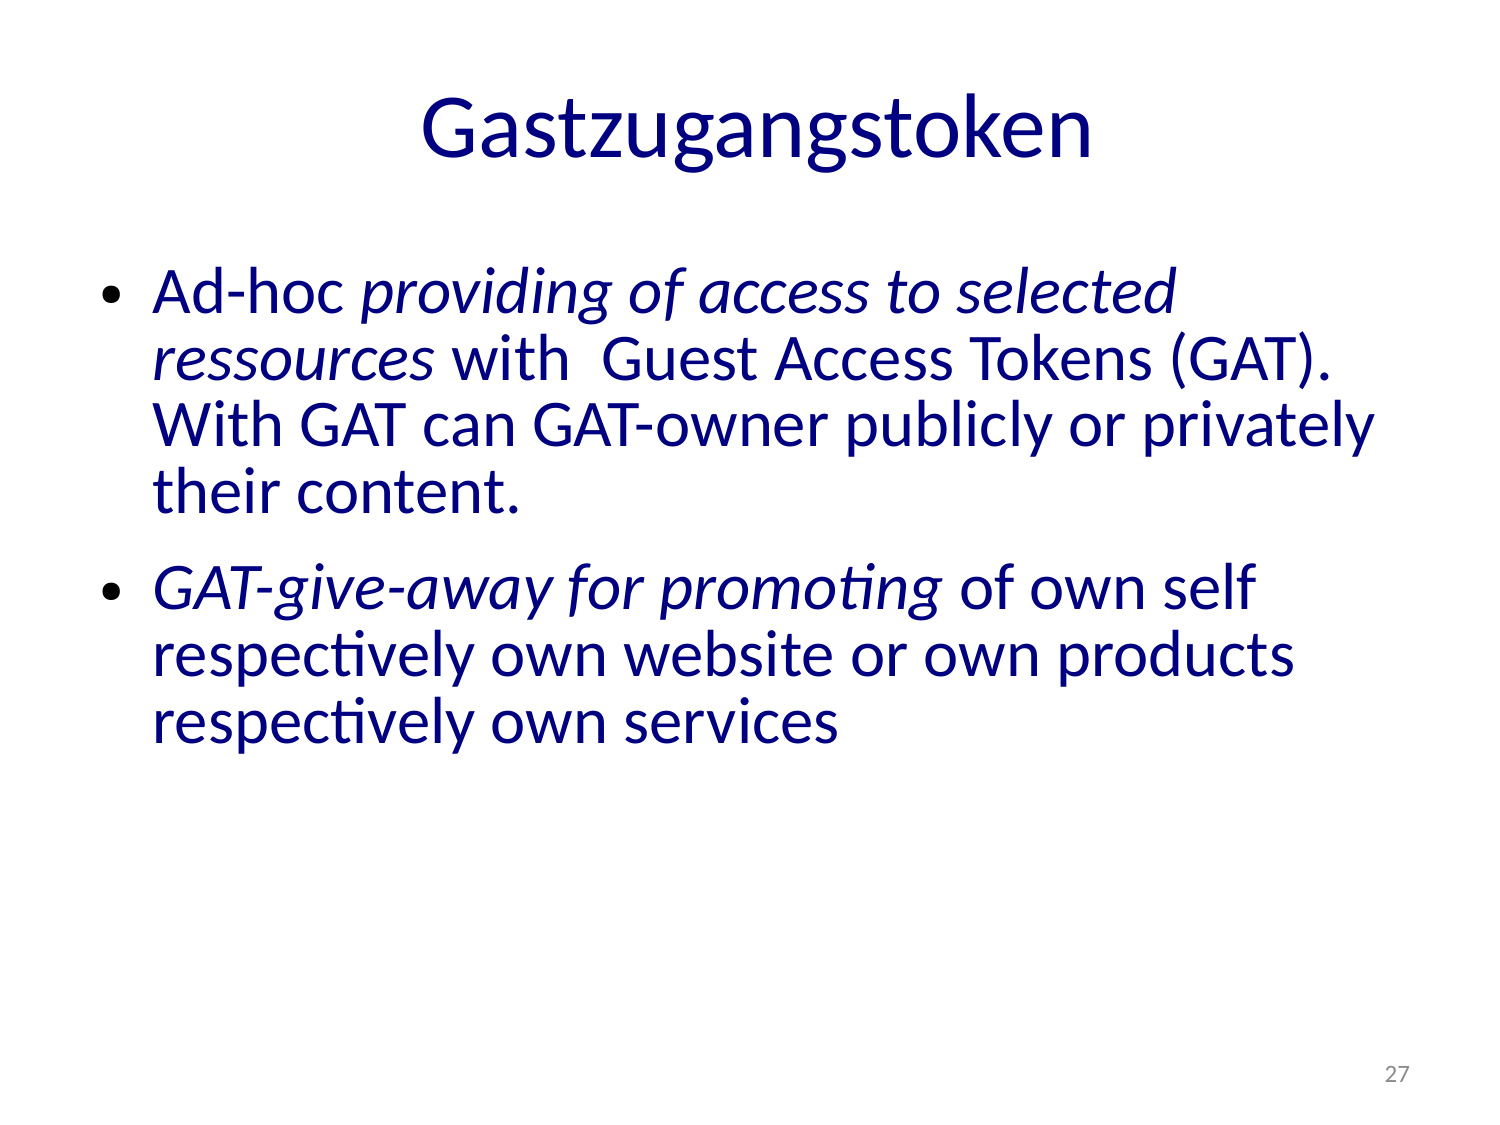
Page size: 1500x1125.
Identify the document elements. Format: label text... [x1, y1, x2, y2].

title Gastzugangstoken [75, 47, 1441, 231]
list Ad-hoc providing of access to selected ressources with Guest Access Tokens (GAT). With GAT can GAT-owner publicly or privately their content. GAT-give-away for promoting of own self respectively own website or own products respectively own services [81, 263, 1424, 916]
